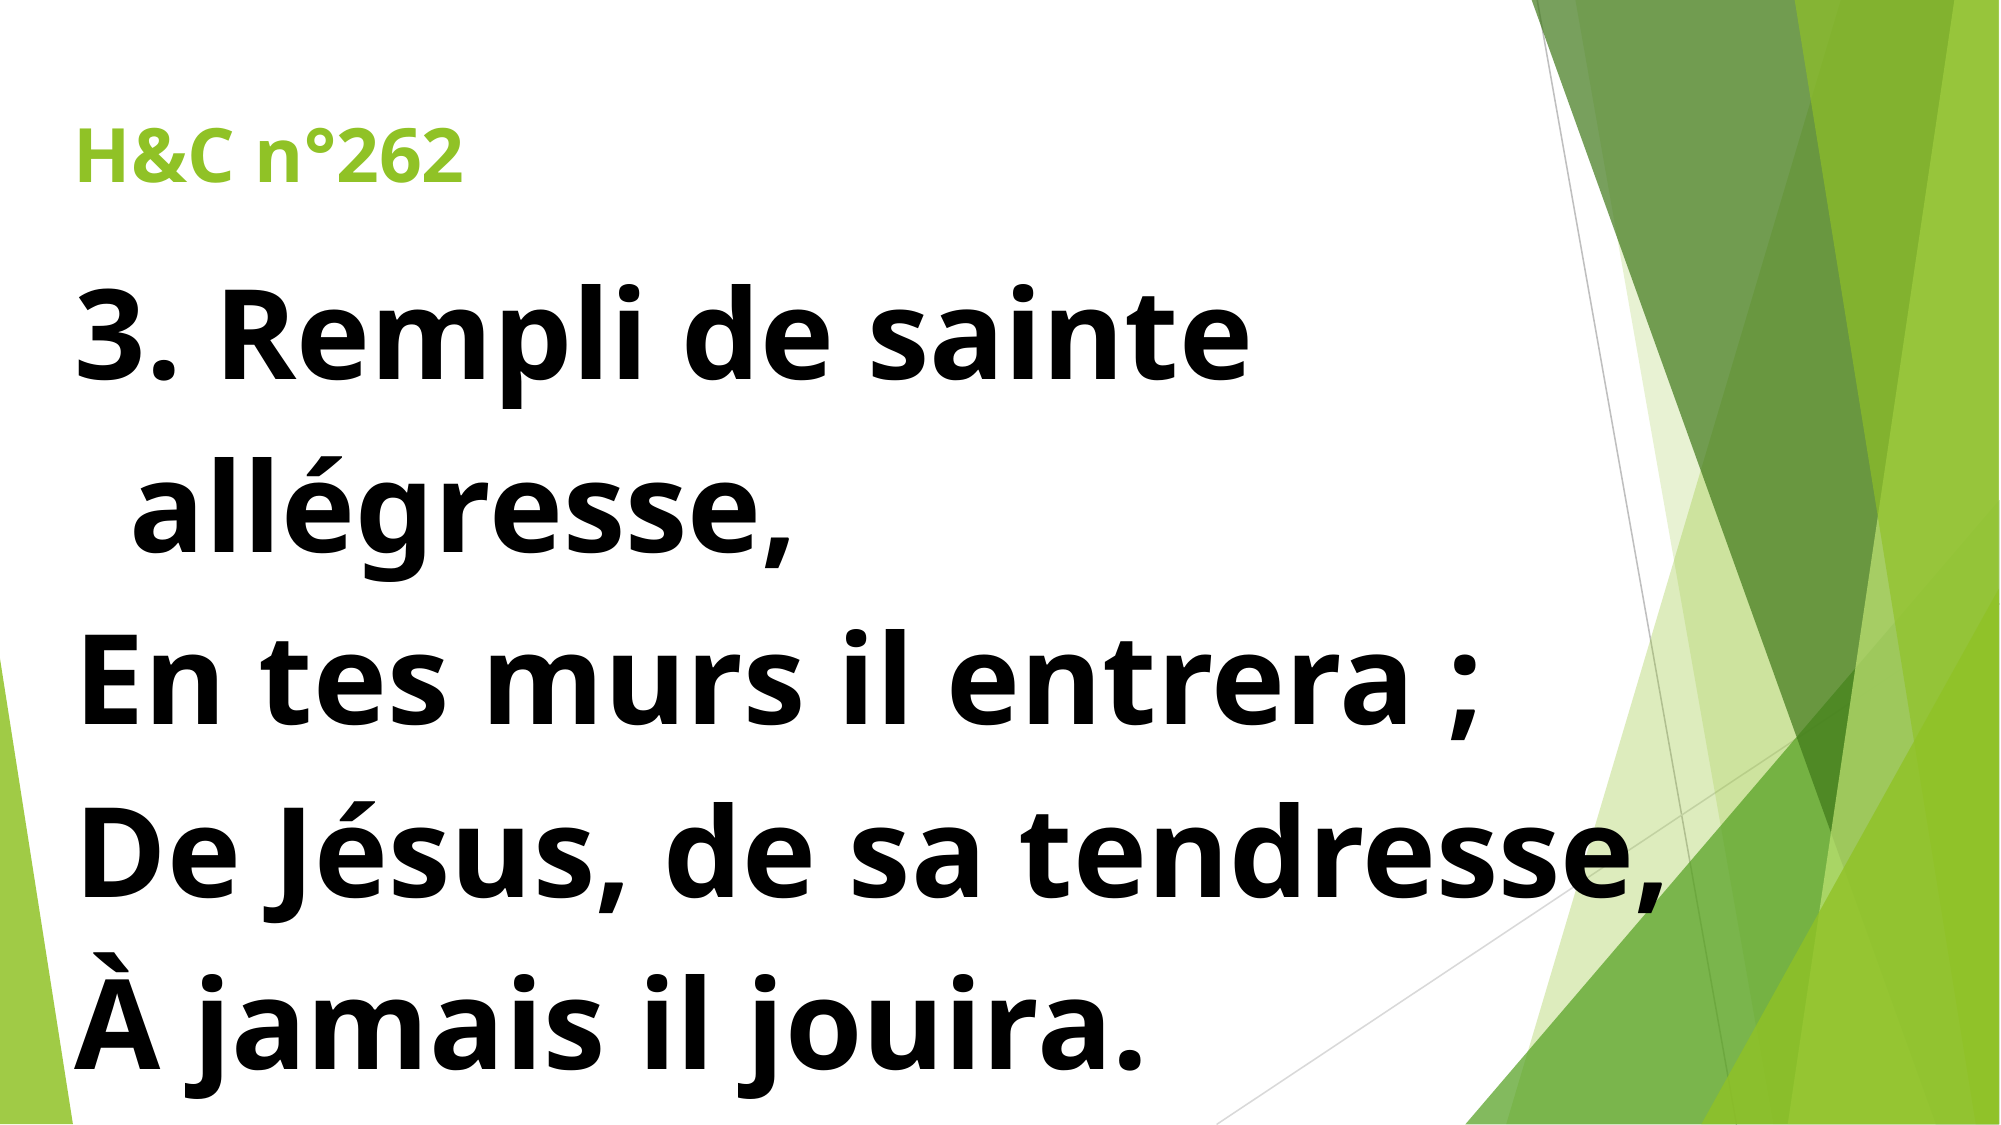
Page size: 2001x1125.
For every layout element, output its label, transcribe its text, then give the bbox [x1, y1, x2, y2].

text_box H&C n°262 [59, 99, 1522, 224]
text_box 3. Rempli de sainte allégresse, En tes murs il entrera ; De Jésus, de sa tendresse, À jamais il jouira. [59, 224, 1949, 1063]
